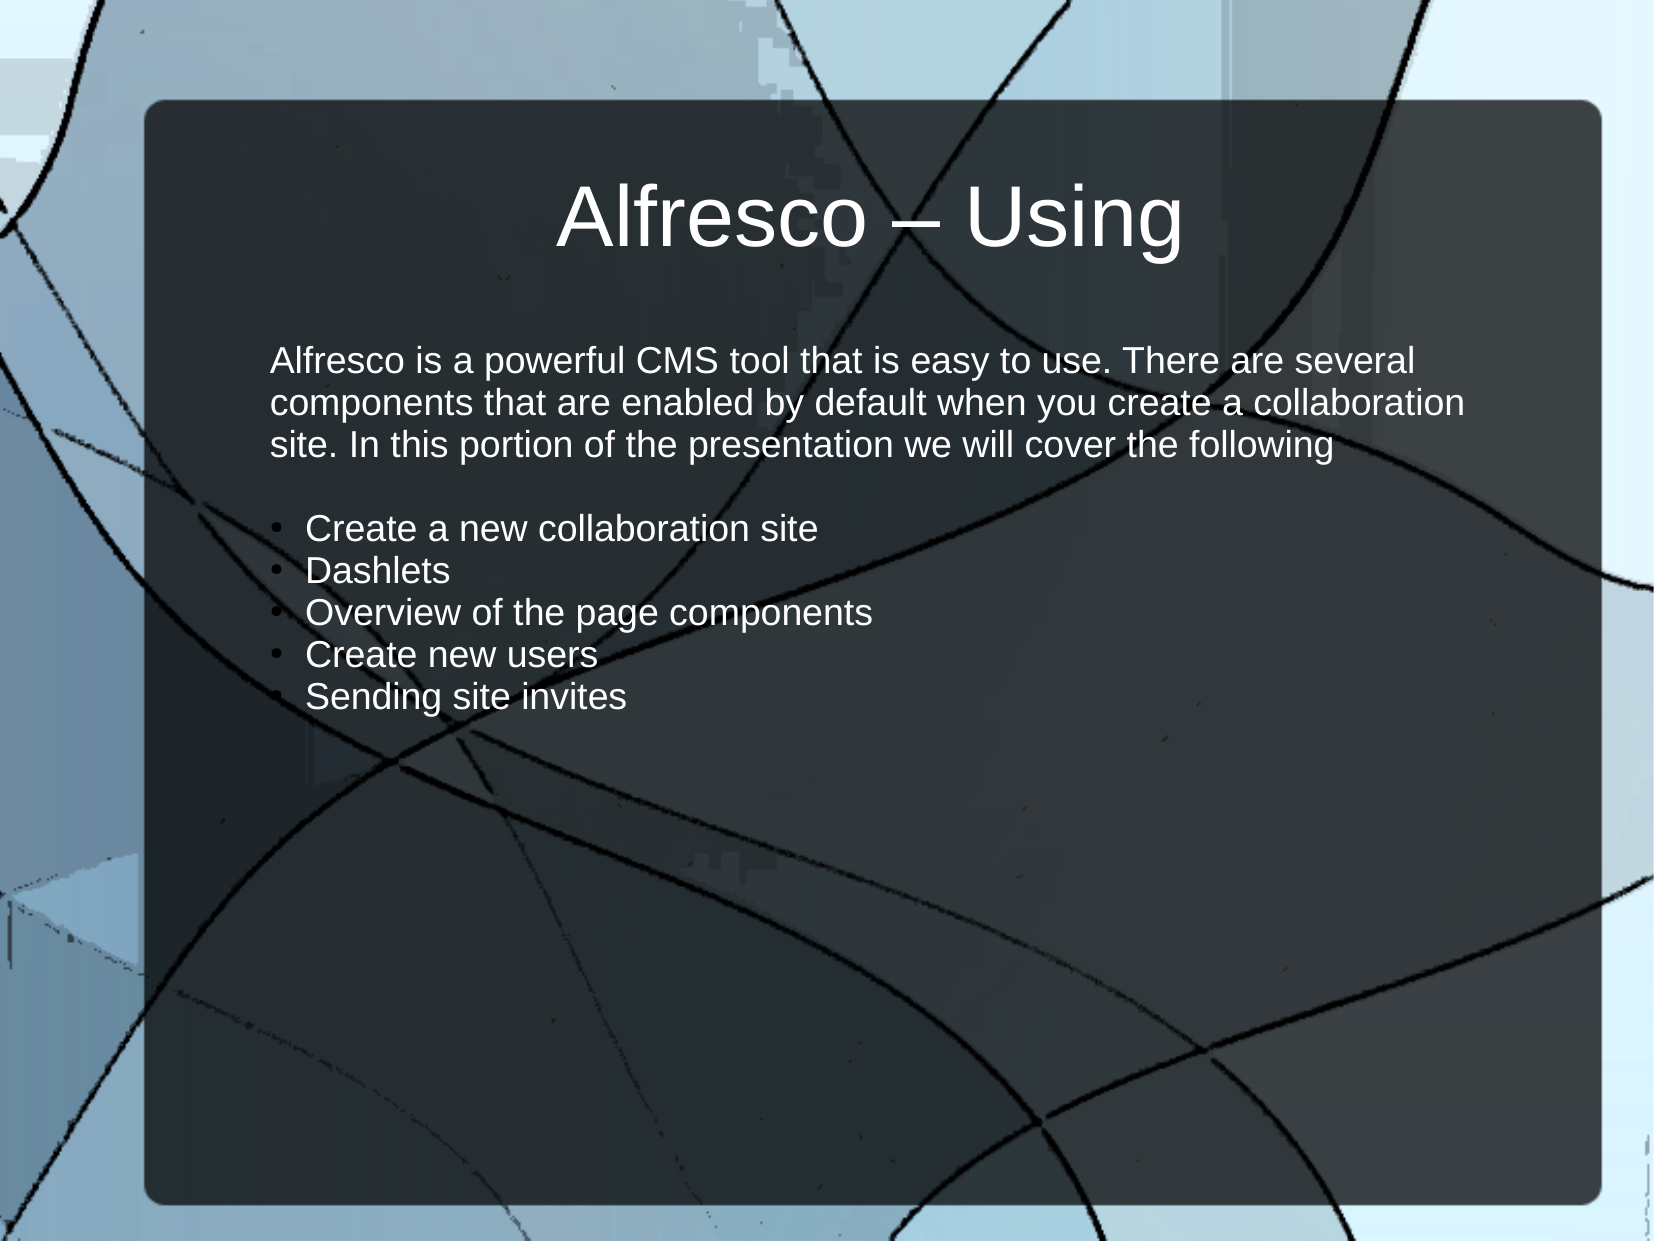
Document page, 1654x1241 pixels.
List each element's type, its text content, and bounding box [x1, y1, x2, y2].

text_box Alfresco is a powerful CMS tool that is easy to use. There are several components that are enabled by default when you create a collaboration site. In this portion of the presentation we will cover the following Create a new collaboration site Dashlets Overview of the page components Create new users Sending site invites [255, 332, 1516, 874]
picture [0, 0, 1654, 1241]
title Alfresco – Using [159, 108, 1583, 325]
